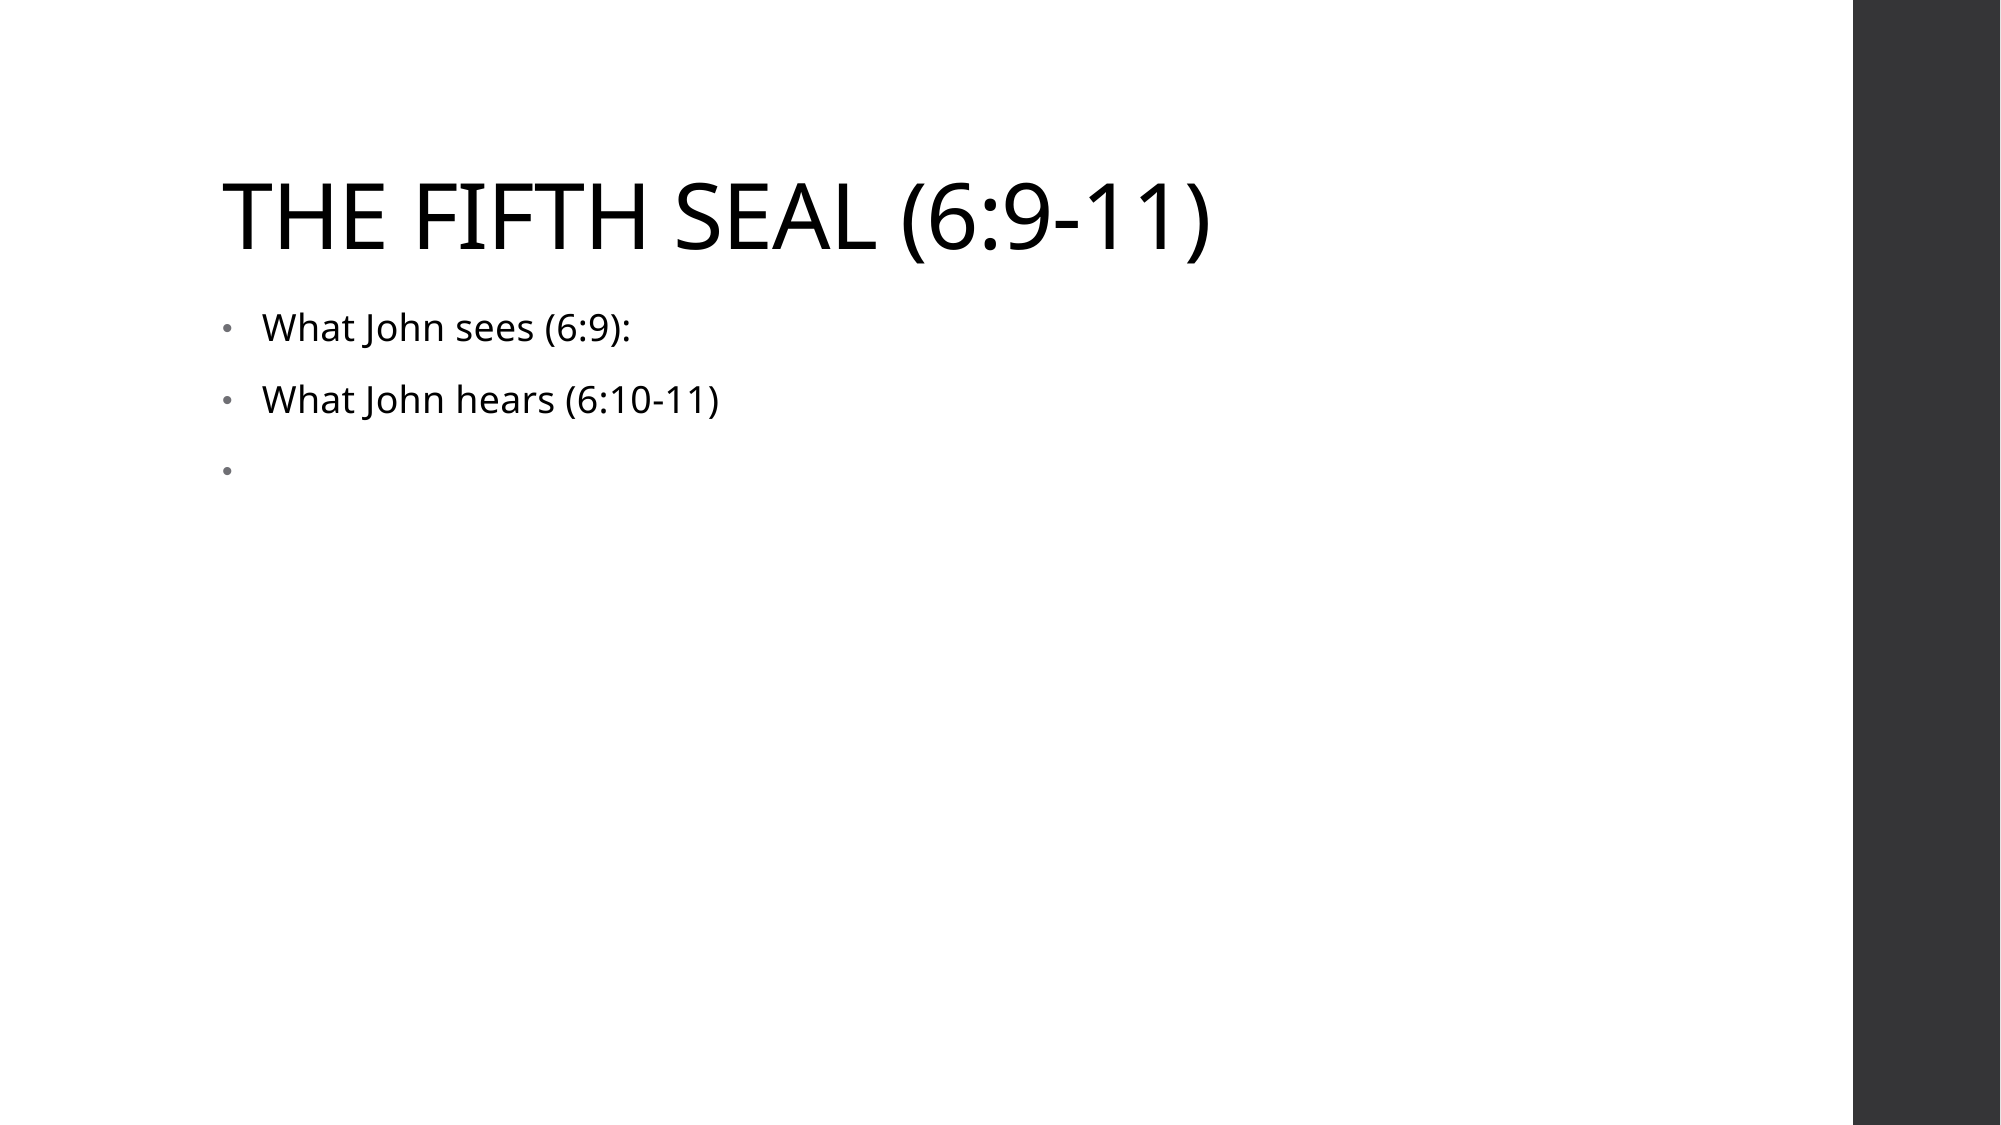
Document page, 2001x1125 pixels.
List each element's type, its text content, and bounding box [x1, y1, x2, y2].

title THE FIFTH SEAL (6:9-11) [206, 60, 1797, 278]
list What John sees (6:9): What John hears (6:10-11) [206, 299, 1617, 1014]
